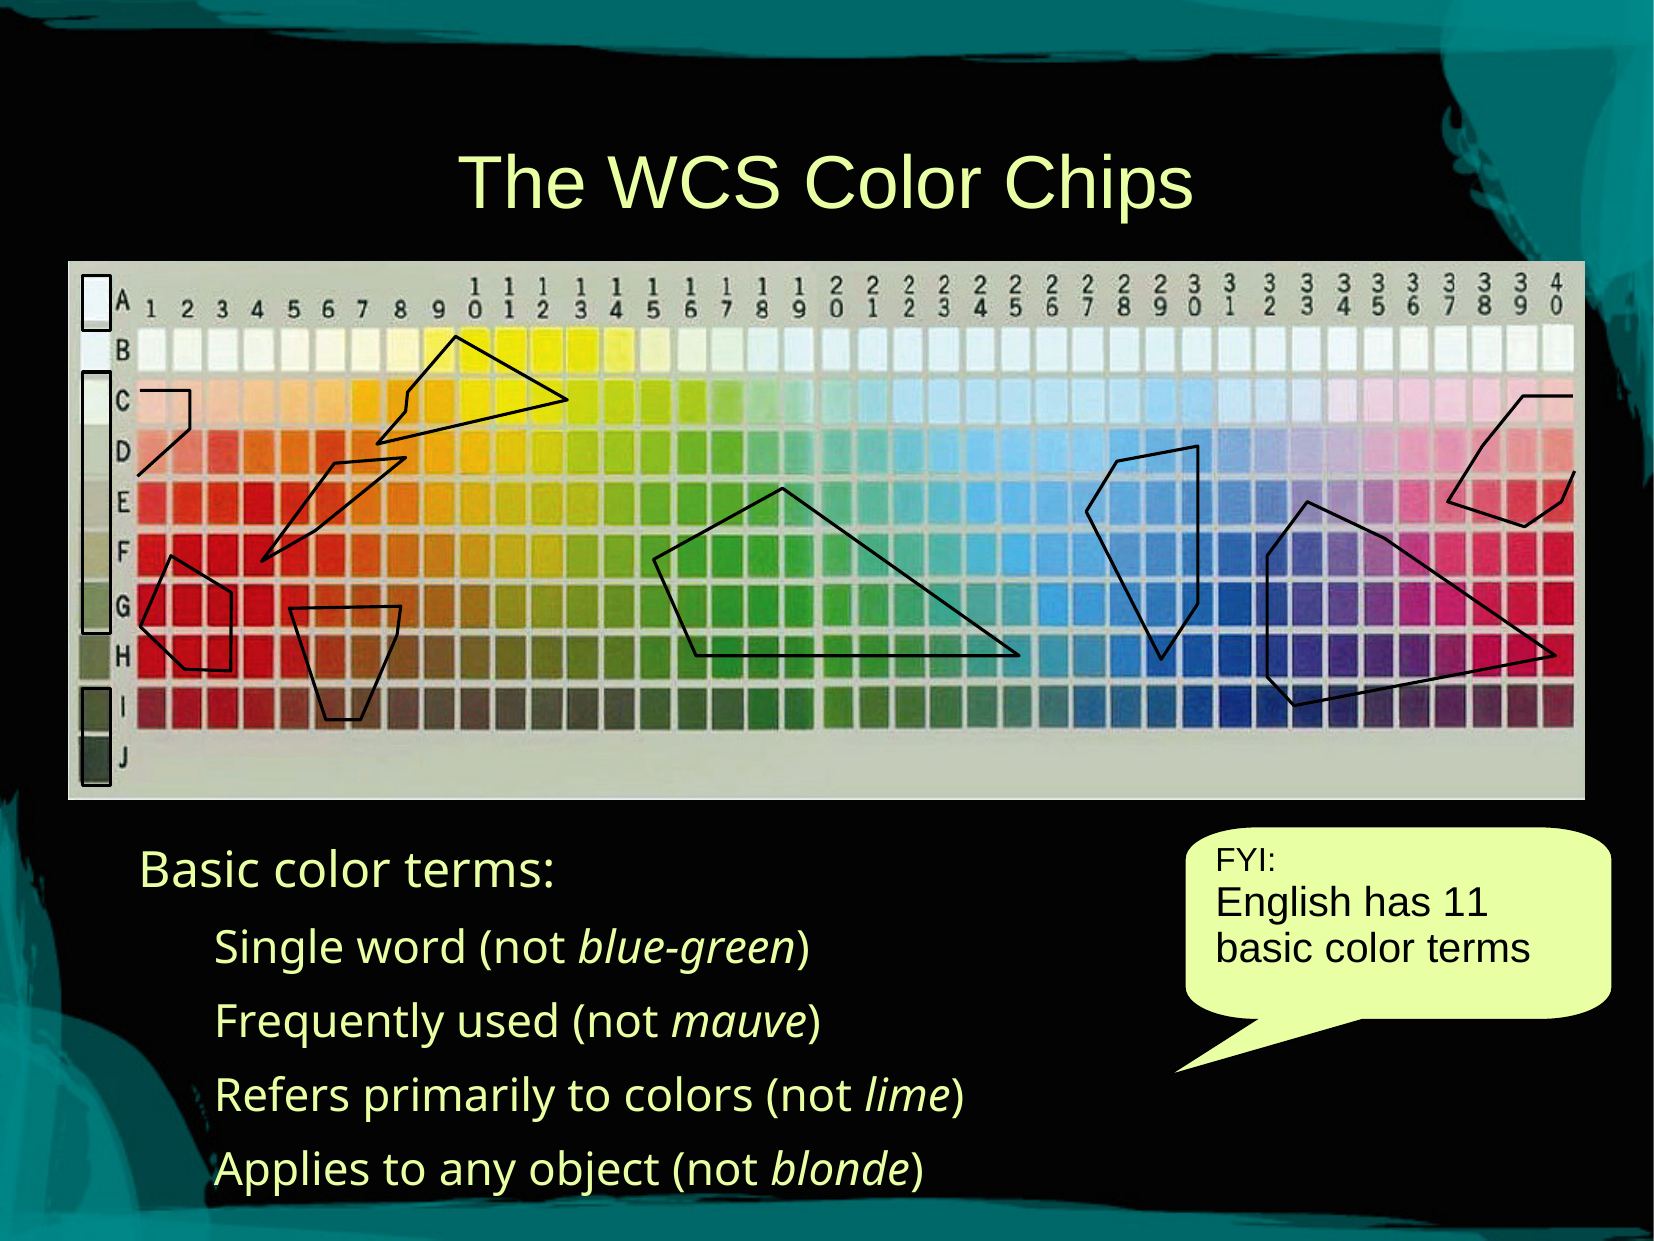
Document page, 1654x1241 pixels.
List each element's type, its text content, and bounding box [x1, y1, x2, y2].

title The WCS Color Chips [96, 76, 1558, 290]
text_box FYI: English has 11 basic color terms [1168, 826, 1613, 1076]
picture [0, 0, 1654, 1241]
list Basic color terms: Single word (not blue-green) Frequently used (not mauve) Refers primarily to colors (not lime) Applies to any object (not blonde) [123, 826, 1158, 1235]
